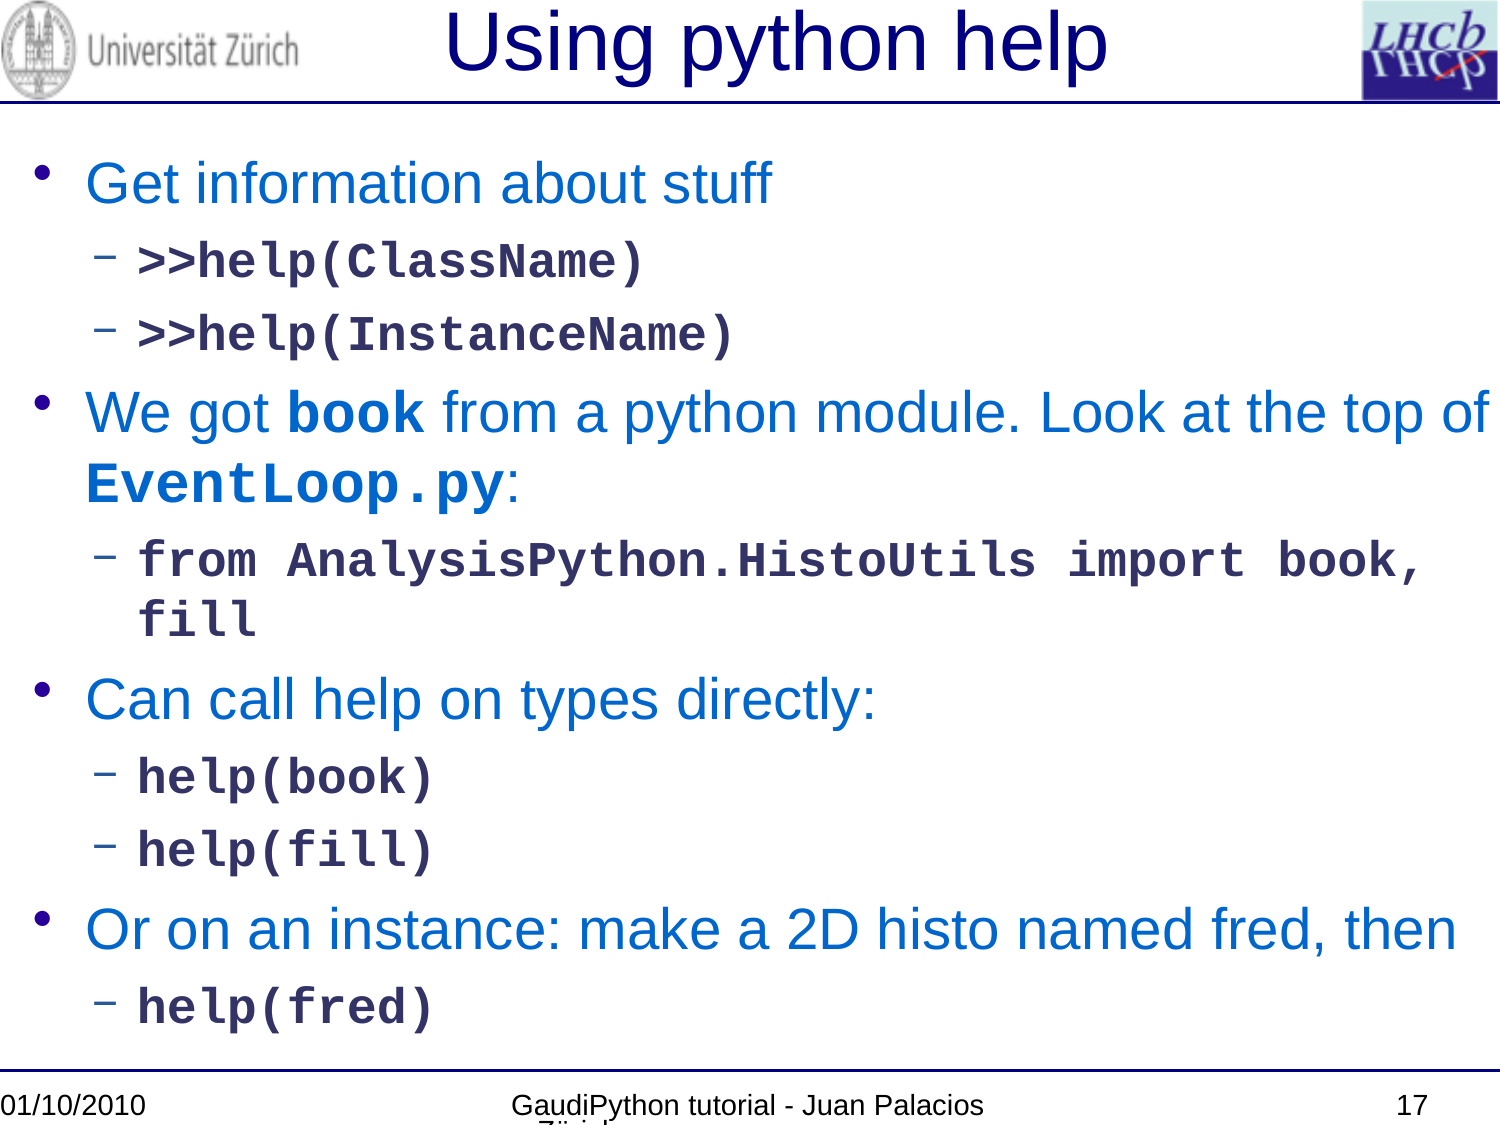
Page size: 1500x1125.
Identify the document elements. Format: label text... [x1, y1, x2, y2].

picture [0, 0, 307, 101]
list Get information about stuff >>help(ClassName) >>help(InstanceName) We got book from a python module. Look at the top of EventLoop.py: from AnalysisPython.HistoUtils import book, fill Can call help on types directly: help(book) help(fill) Or on an instance: make a 2D histo named fred, then help(fred) [0, 137, 1500, 1041]
picture [1360, 0, 1500, 101]
title Using python help [224, 0, 1300, 96]
